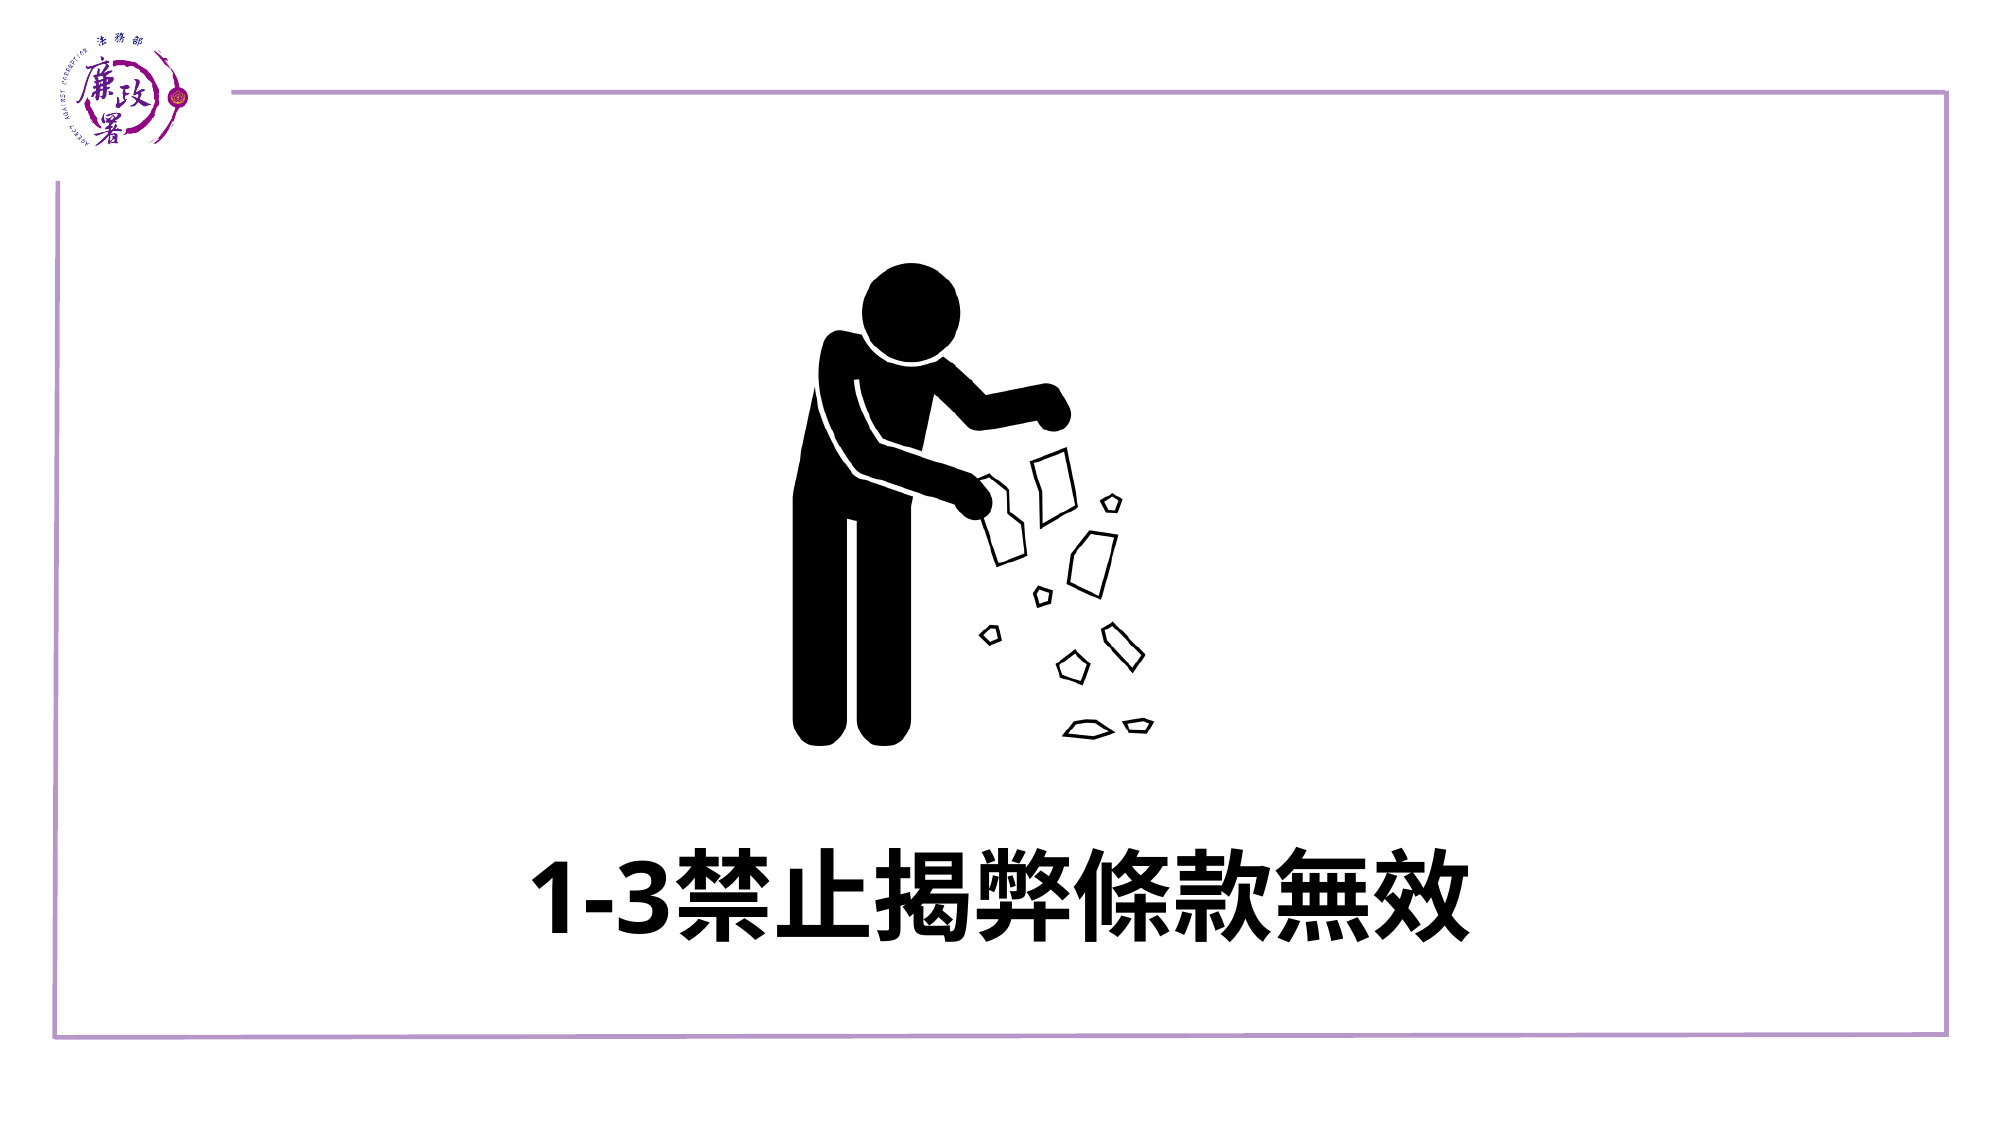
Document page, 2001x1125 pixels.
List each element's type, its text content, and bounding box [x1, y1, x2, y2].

picture [731, 263, 1215, 746]
text_box 1-3禁止揭弊條款無效 [511, 826, 1489, 962]
picture [60, 32, 188, 146]
